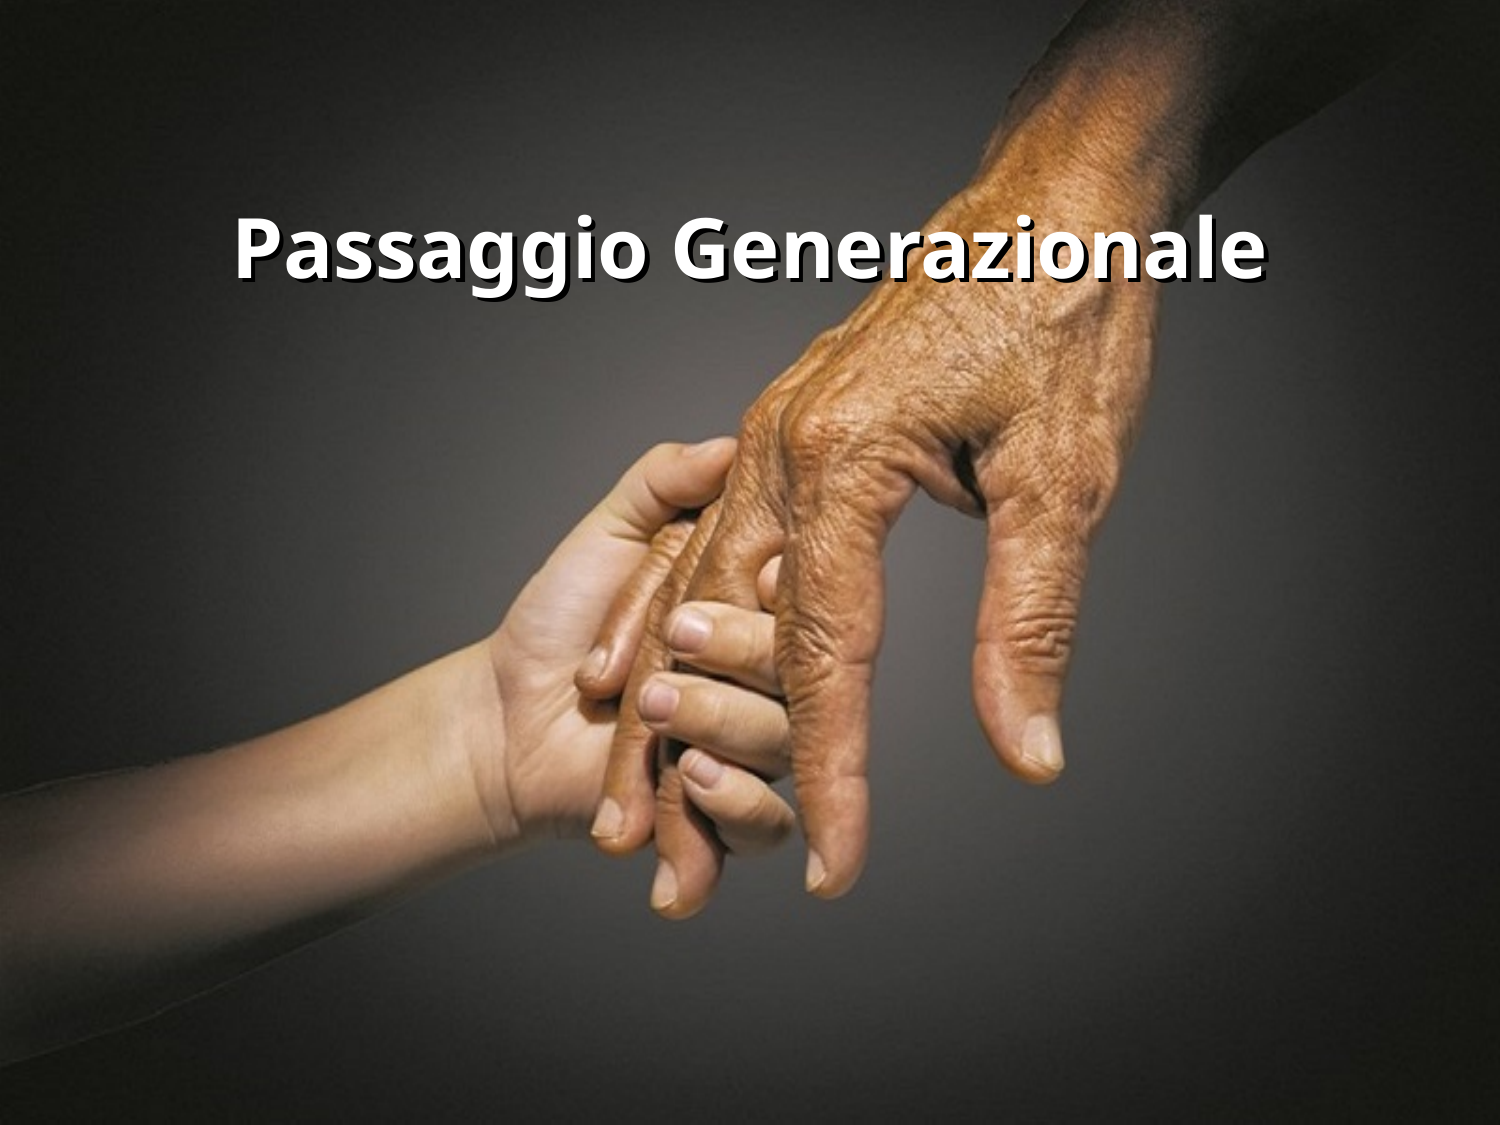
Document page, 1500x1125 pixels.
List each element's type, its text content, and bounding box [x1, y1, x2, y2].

text_box Passaggio Generazionale [85, 187, 1415, 304]
picture [0, 0, 1500, 1125]
